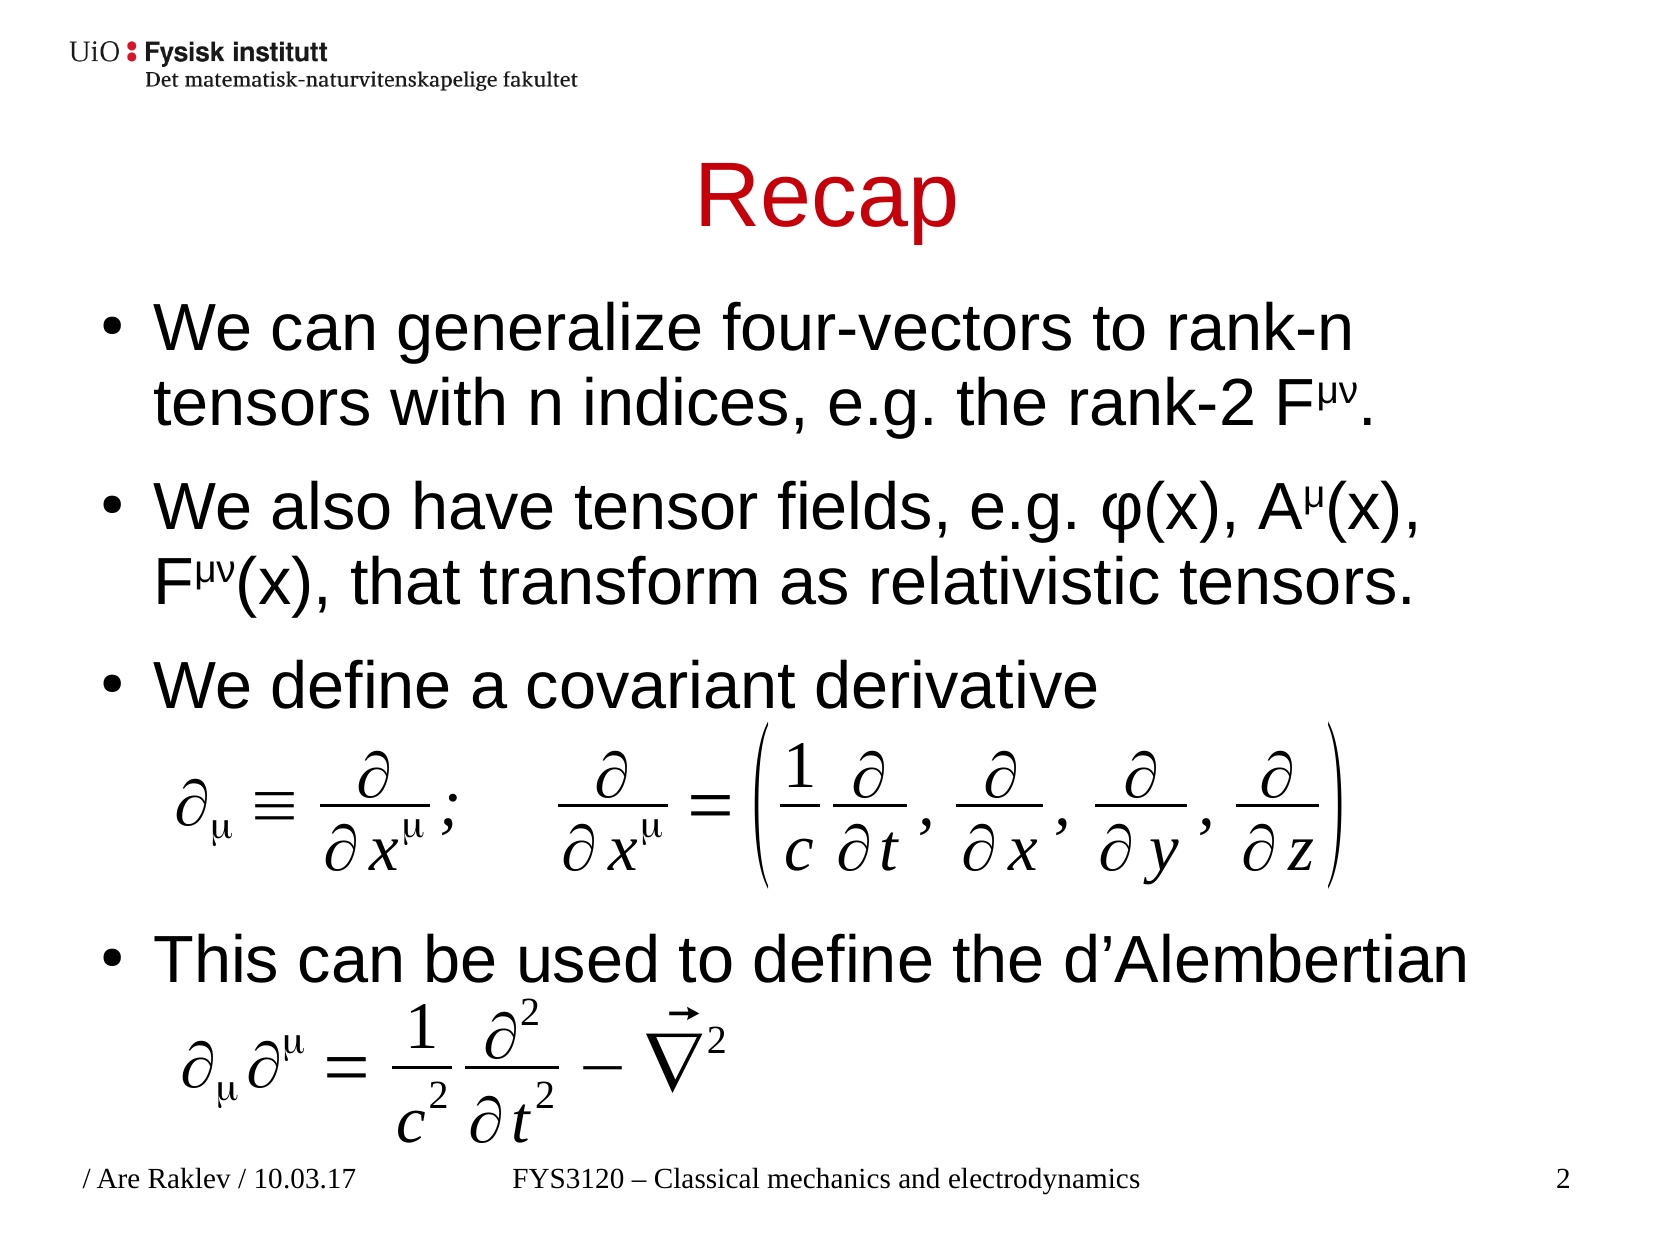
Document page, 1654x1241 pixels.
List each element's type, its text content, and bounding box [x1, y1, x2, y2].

chart [168, 719, 1355, 894]
picture [68, 37, 581, 93]
chart [173, 988, 734, 1157]
list We can generalize four-vectors to rank-n tensors with n indices, e.g. the rank-2 Fμν. We also have tensor fields, e.g. φ(x), Aμ(x), Fμν(x), that transform as relativistic tensors. We define a covariant derivative This can be used to define the d’Alembertian [82, 290, 1571, 1147]
title Recap [82, 90, 1571, 290]
